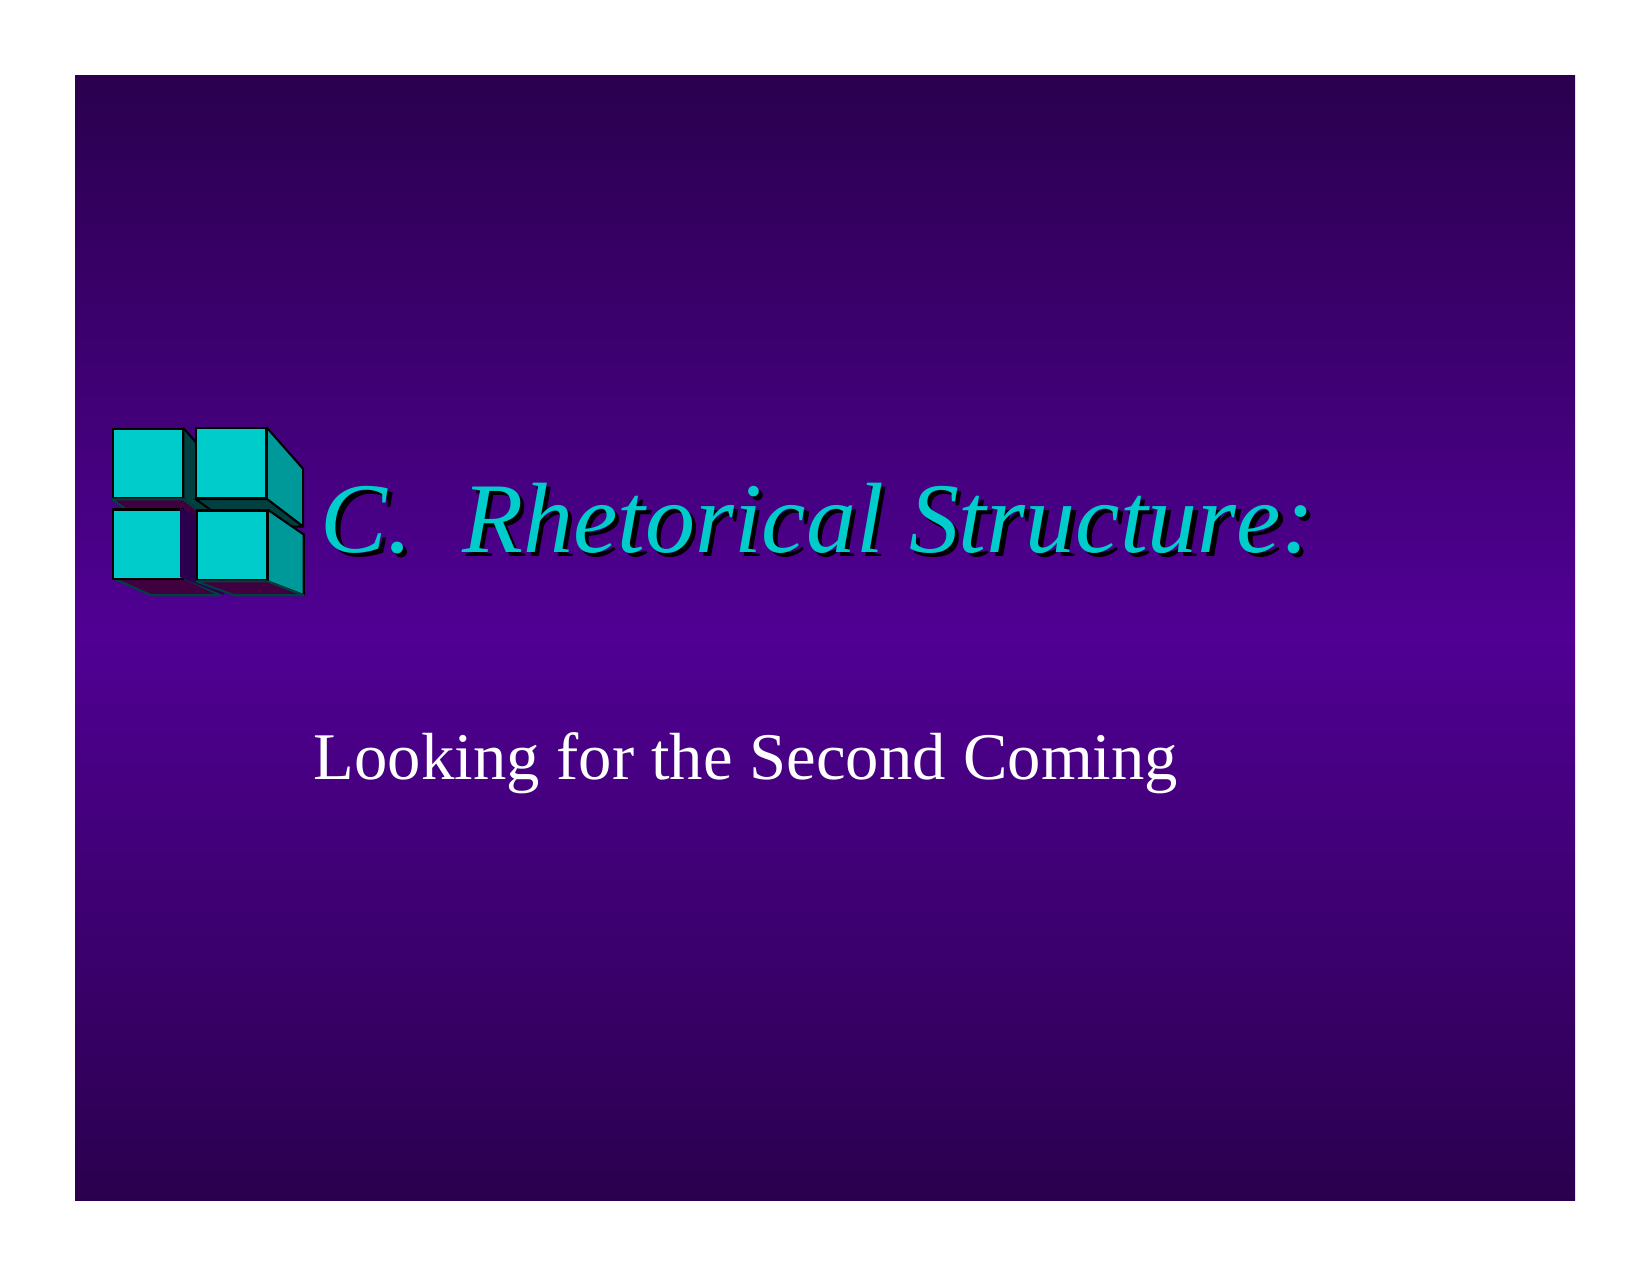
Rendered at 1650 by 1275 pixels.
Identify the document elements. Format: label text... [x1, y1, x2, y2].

subtitle Looking for the Second Coming [298, 712, 1352, 1000]
title C. Rhetorical Structure: [305, 424, 1569, 613]
